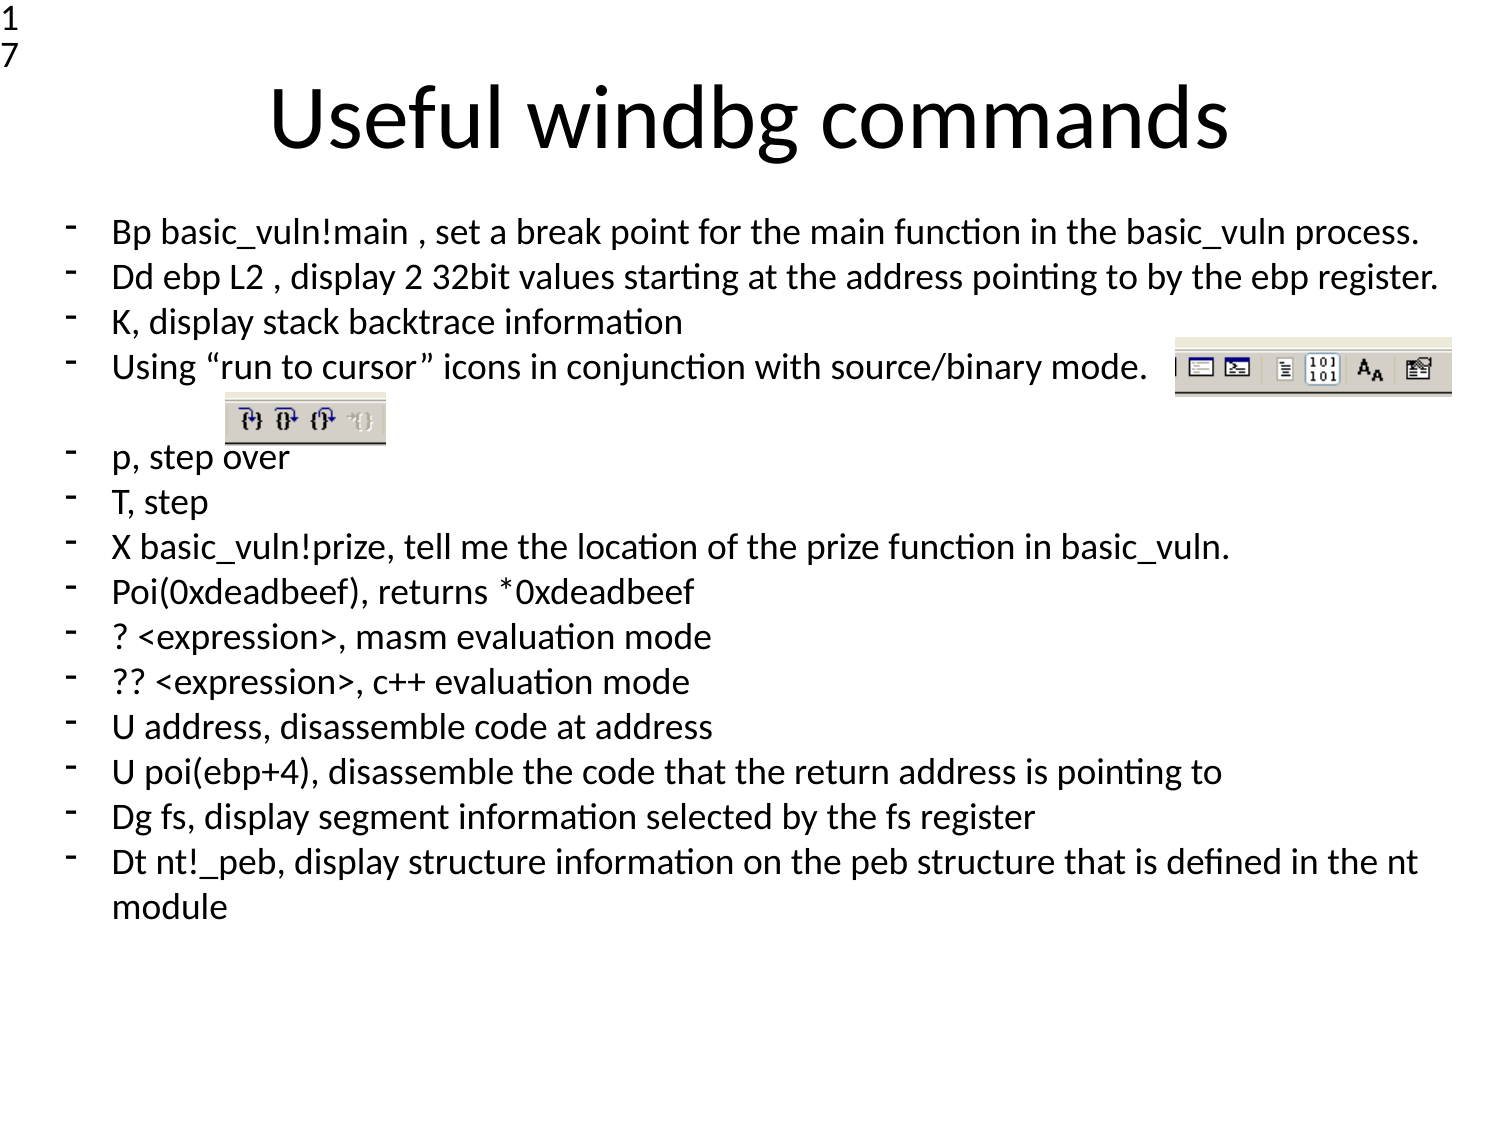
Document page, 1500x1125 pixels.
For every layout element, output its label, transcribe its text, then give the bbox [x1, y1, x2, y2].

title Useful windbg commands [75, 17, 1425, 199]
picture [225, 392, 386, 446]
picture [1175, 337, 1452, 397]
text_box Bp basic_vuln!main , set a break point for the main function in the basic_vuln process. Dd ebp L2 , display 2 32bit values starting at the address pointing to by the ebp register. K, display stack backtrace information Using “run to cursor” icons in conjunction with source/binary mode. p, step over T, step X basic_vuln!prize, tell me the location of the prize function in basic_vuln. Poi(0xdeadbeef), returns *0xdeadbeef ? <expression>, masm evaluation mode ?? <expression>, c++ evaluation mode U address, disassemble code at address U poi(ebp+4), disassemble the code that the return address is pointing to Dg fs, display segment information selected by the fs register Dt nt!_peb, display structure information on the peb structure that is defined in the nt module [49, 199, 1475, 980]
